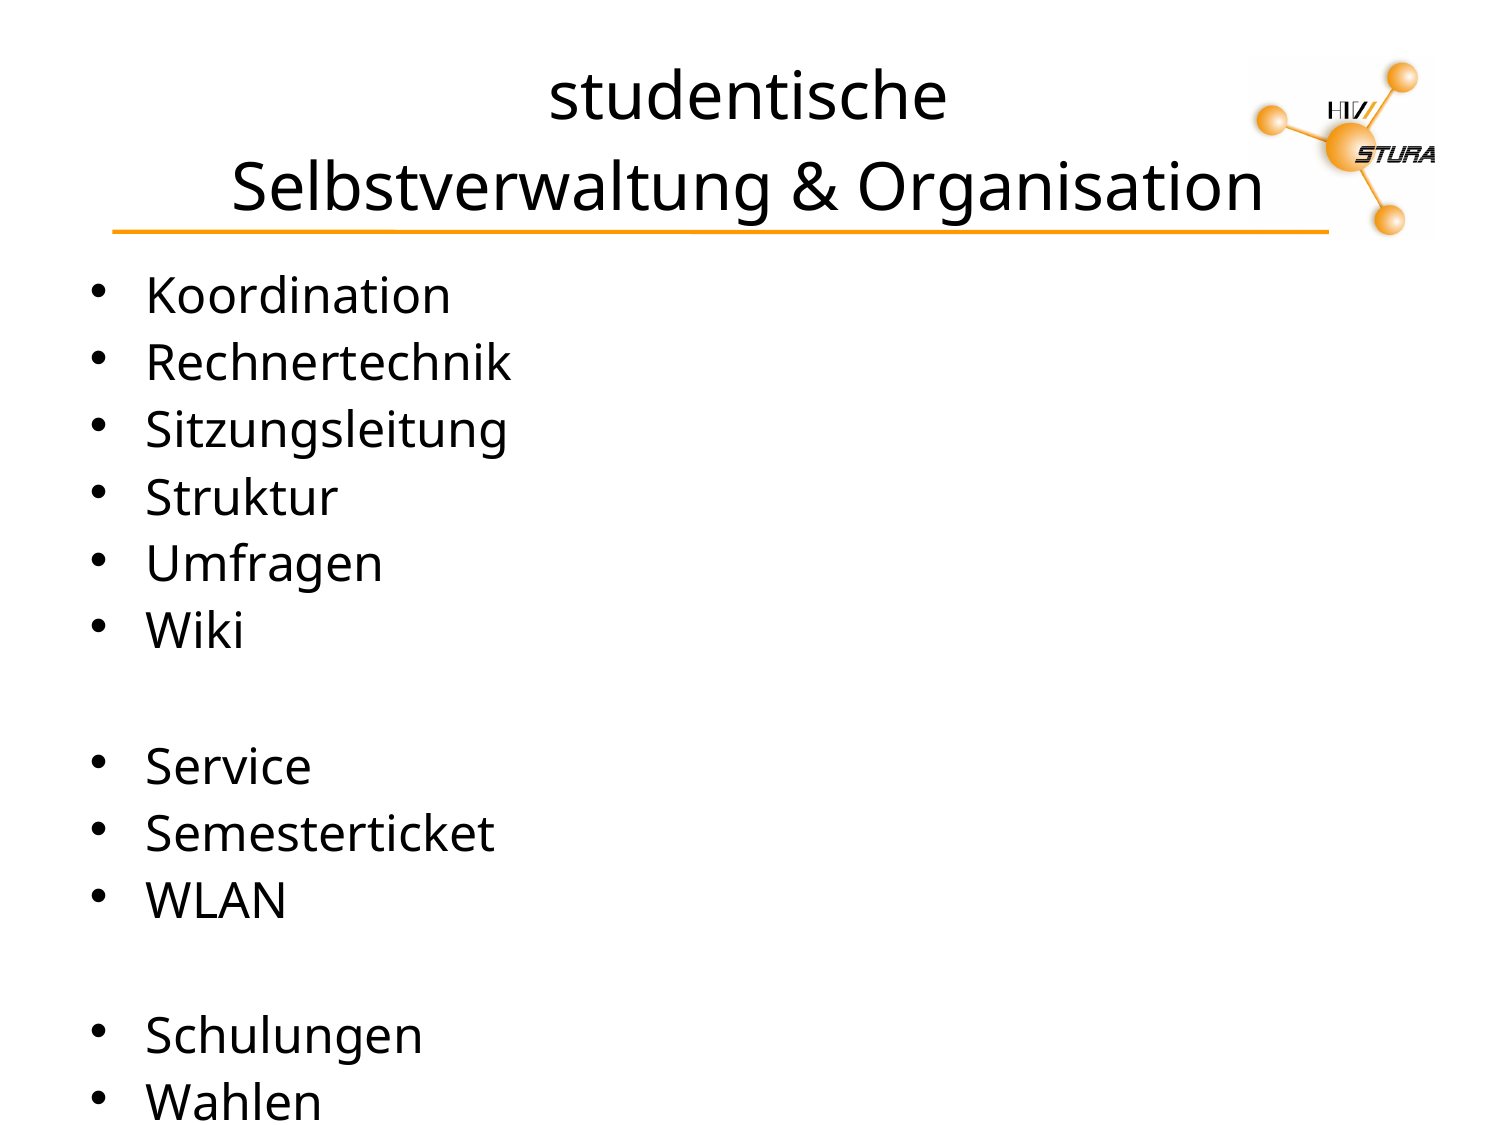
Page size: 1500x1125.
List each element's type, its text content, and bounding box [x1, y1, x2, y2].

title studentische Selbstverwaltung & Organisation [74, 45, 1424, 233]
picture [1246, 54, 1435, 242]
list Koordination Rechnertechnik Sitzungsleitung Struktur Umfragen Wiki Service Semesterticket WLAN Schulungen Wahlen [75, 262, 1426, 1093]
